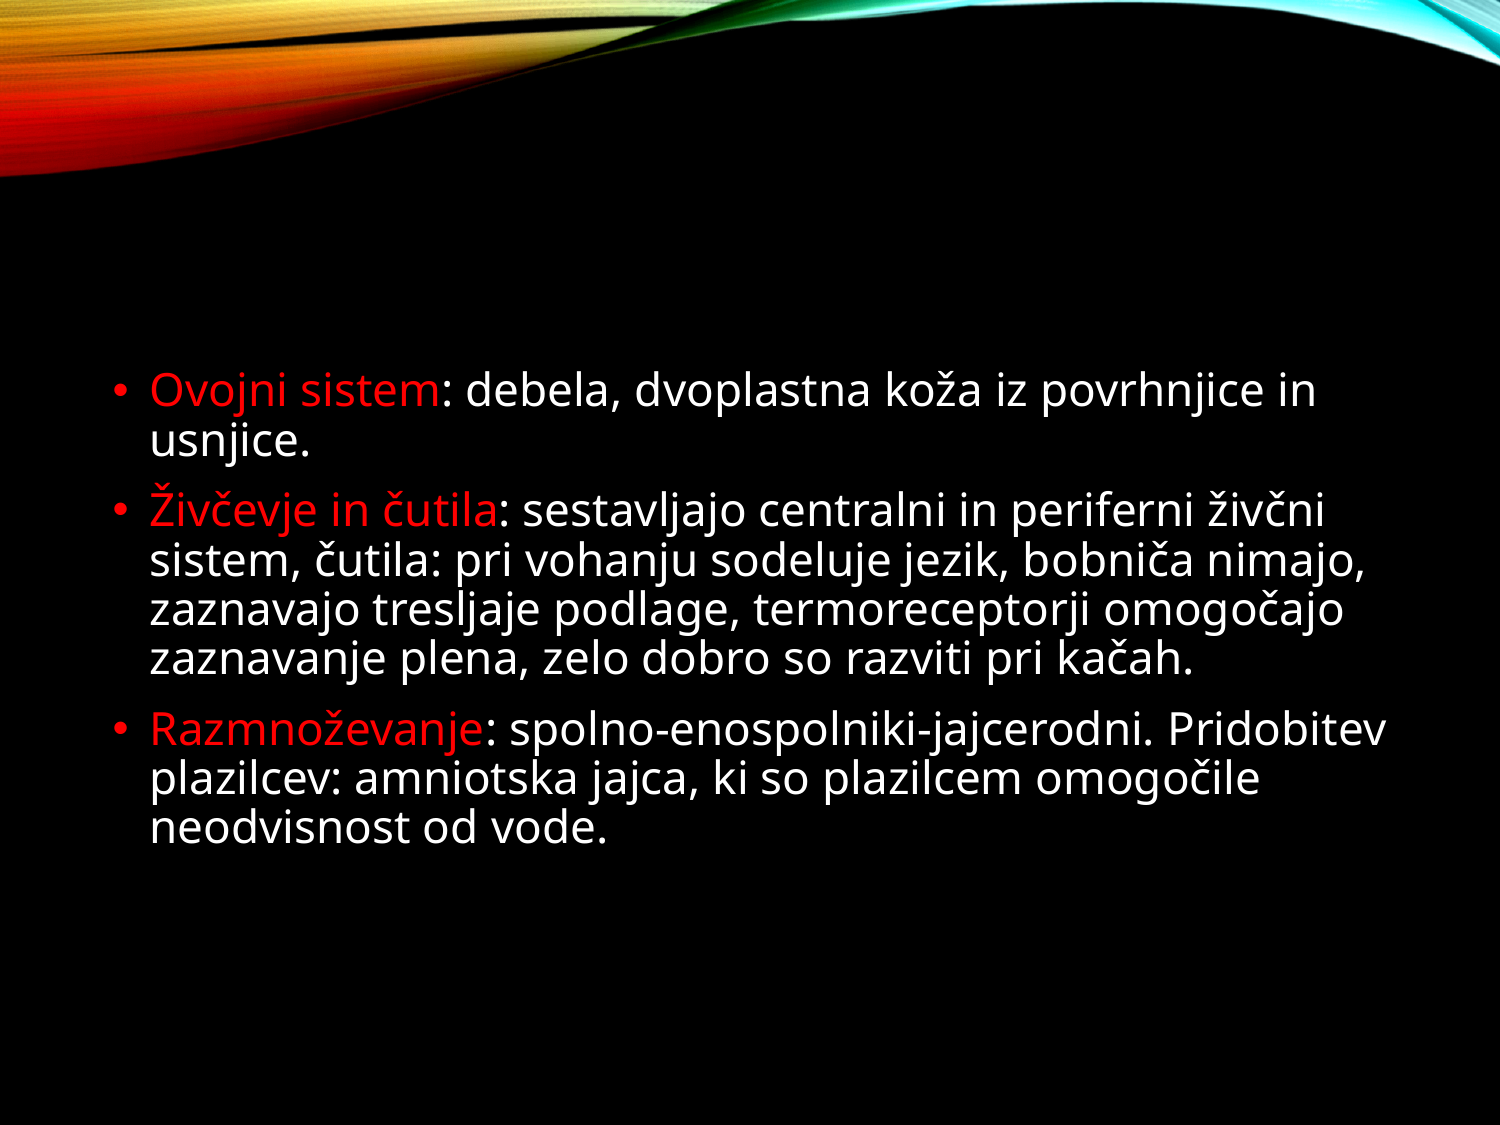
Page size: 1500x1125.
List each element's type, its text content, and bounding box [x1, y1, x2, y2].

picture [0, 0, 1500, 178]
list Ovojni sistem: debela, dvoplastna koža iz povrhnjice in usnjice. Živčevje in čutila: sestavljajo centralni in periferni živčni sistem, čutila: pri vohanju sodeluje jezik, bobniča nimajo, zaznavajo tresljaje podlage, termoreceptorji omogočajo zaznavanje plena, zelo dobro so razviti pri kačah. Razmnoževanje: spolno-enospolniki-jajcerodni. Pridobitev plazilcev: amniotska jajca, ki so plazilcem omogočile neodvisnost od vode. [97, 359, 1403, 1028]
